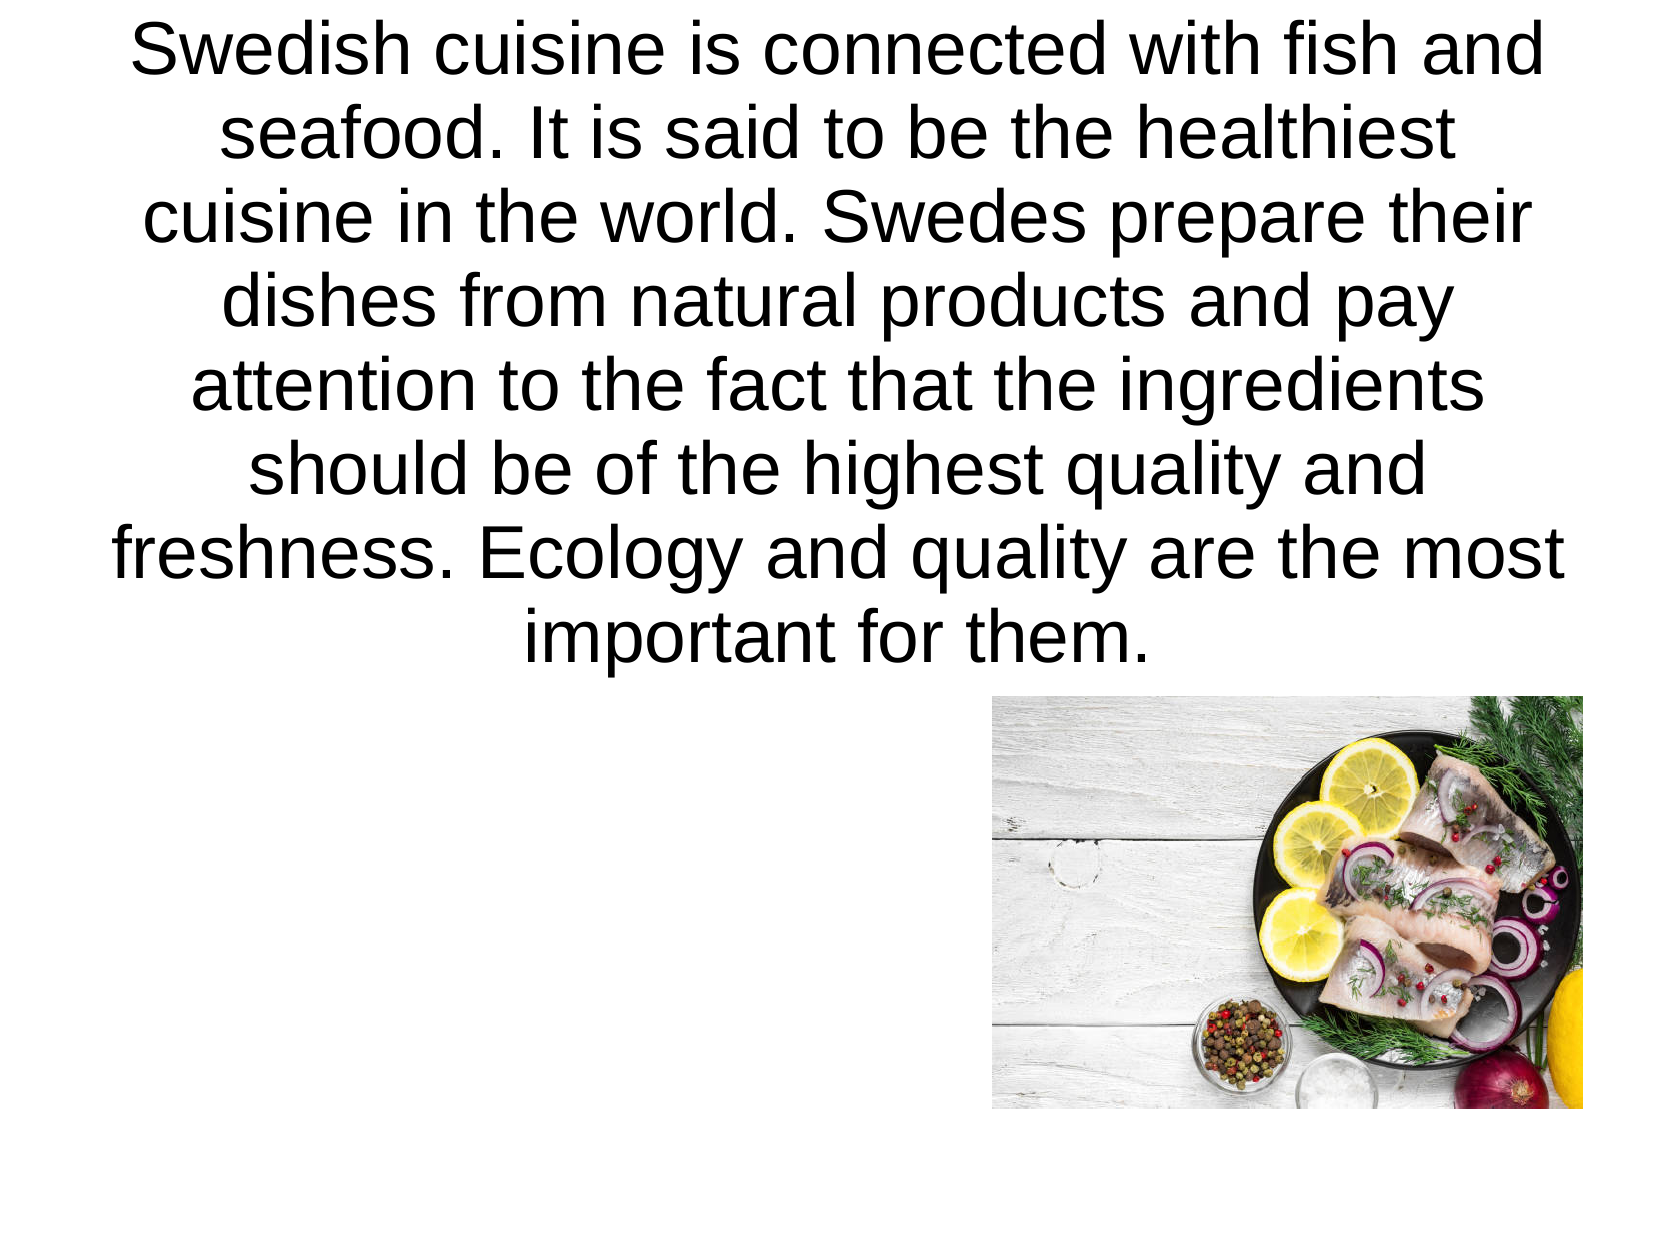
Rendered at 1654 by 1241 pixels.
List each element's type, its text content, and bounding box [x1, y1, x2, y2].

title Swedish cuisine is connected with fish and seafood. It is said to be the healthiest cuisine in the world. Swedes prepare their dishes from natural products and pay attention to the fact that the ingredients should be of the highest quality and freshness. Ecology and quality are the most important for them. [94, 6, 1583, 679]
picture [992, 696, 1583, 1109]
